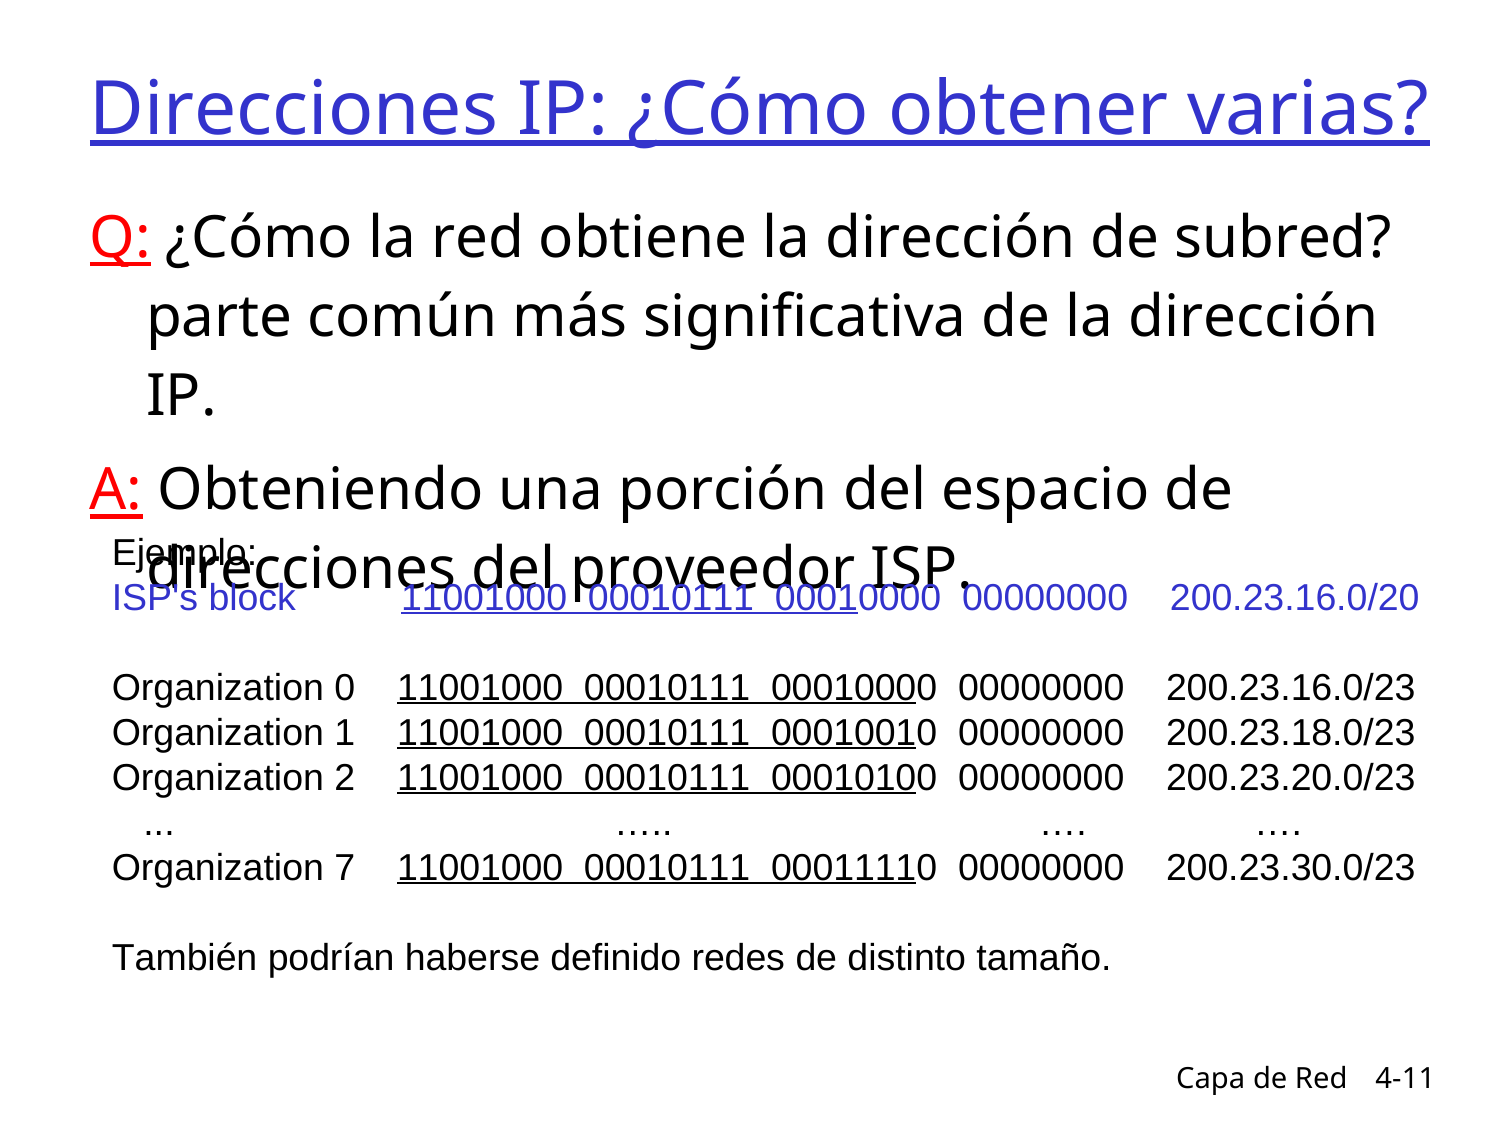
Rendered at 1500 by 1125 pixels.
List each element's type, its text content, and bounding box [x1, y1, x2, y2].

list Q: ¿Cómo la red obtiene la dirección de subred? parte común más significativa de la dirección IP. A: Obteniendo una porción del espacio de direcciones del proveedor ISP. [75, 187, 1463, 526]
title Direcciones IP: ¿Cómo obtener varias? [75, 15, 1463, 187]
text_box Ejemplo: ISP's block 11001000 00010111 00010000 00000000 200.23.16.0/20 Organization 0 11001000 00010111 00010000 00000000 200.23.16.0/23 Organization 1 11001000 00010111 00010010 00000000 200.23.18.0/23 Organization 2 11001000 00010111 00010100 00000000 200.23.20.0/23 ... ….. …. …. Organization 7 11001000 00010111 00011110 00000000 200.23.30.0/23 También podrían haberse definido redes de distinto tamaño. [97, 520, 1500, 986]
